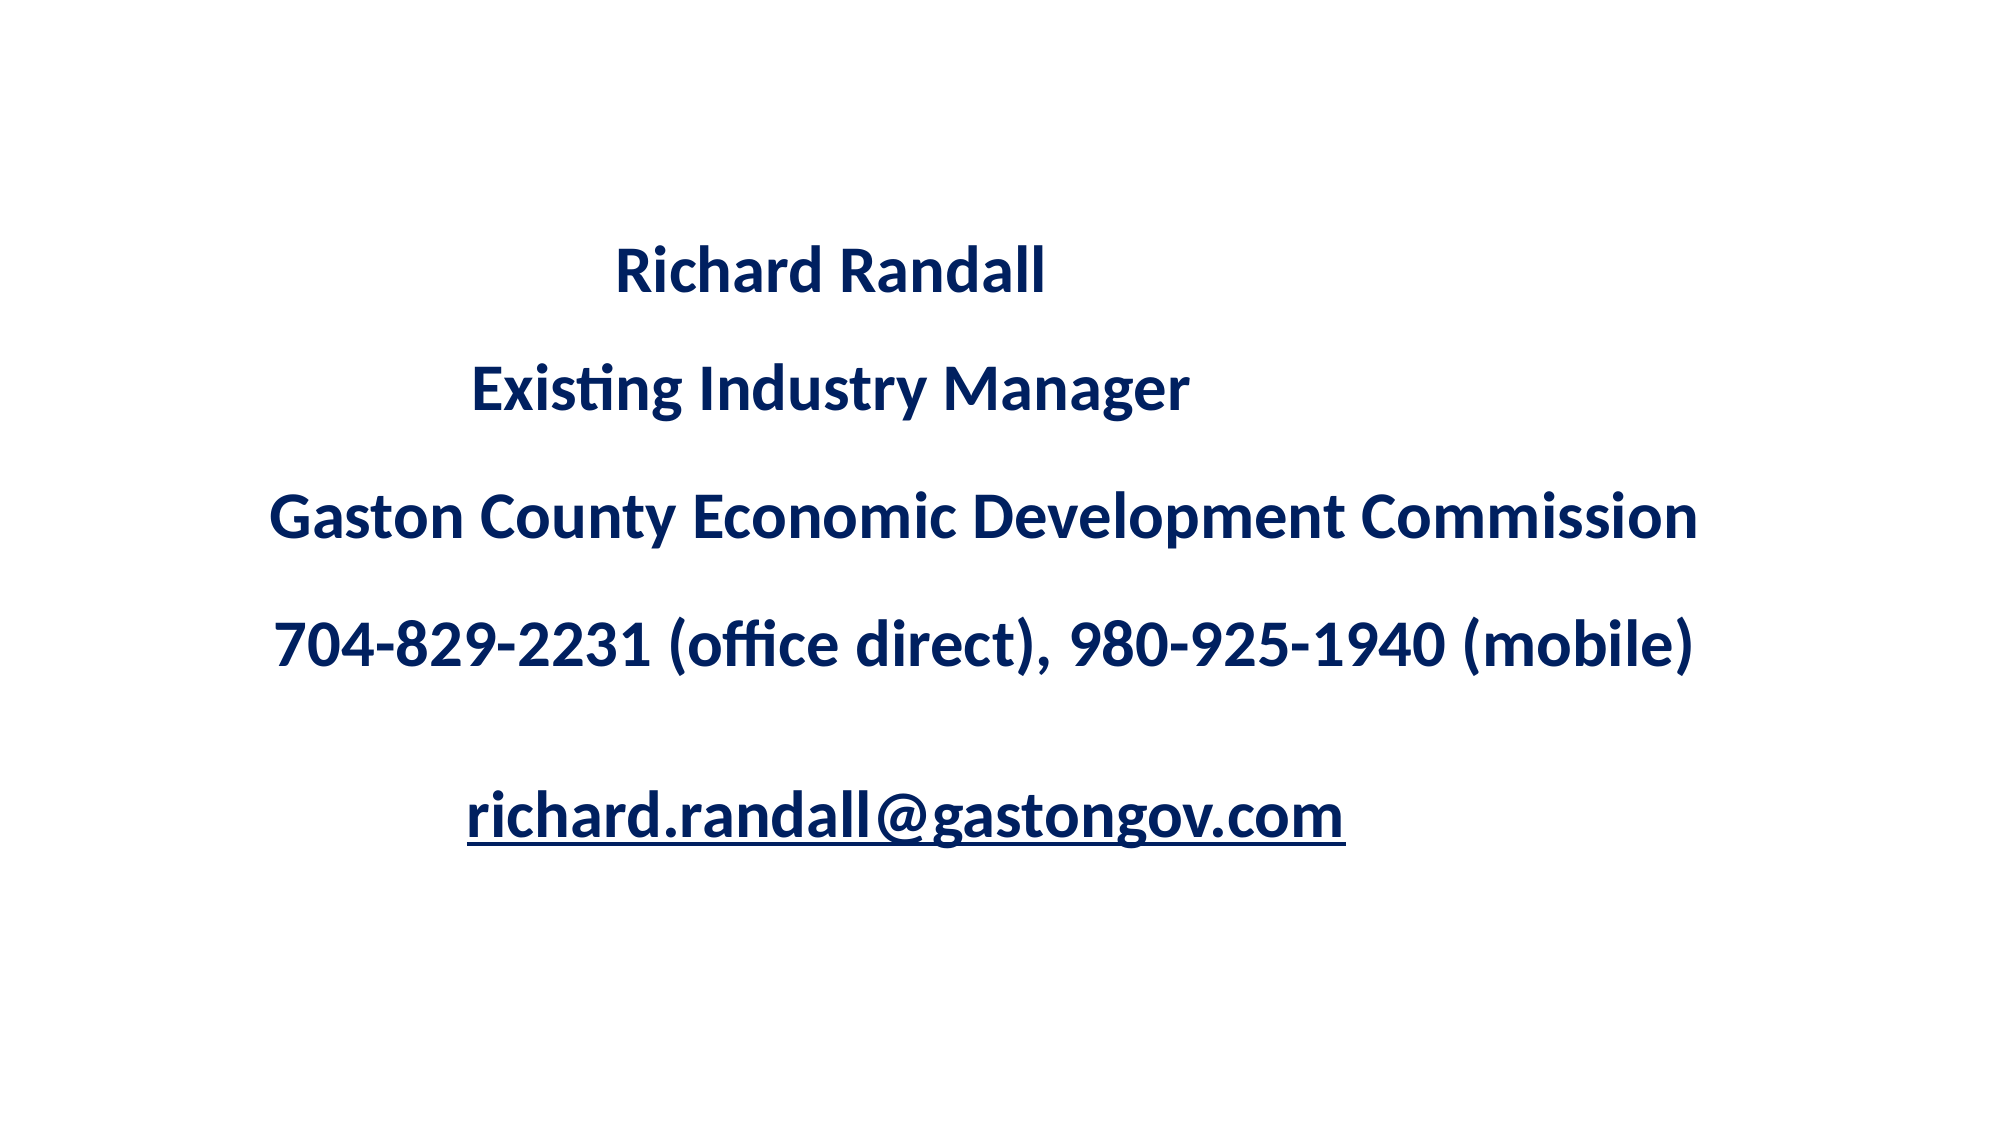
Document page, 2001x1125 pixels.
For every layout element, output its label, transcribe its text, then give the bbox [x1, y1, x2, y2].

text_box Richard Randall Existing Industry Manager Gaston County Economic Development Commission 704-829-2231 (office direct), 980-925-1940 (mobile) richard.randall@gastongov.com [101, 213, 1719, 907]
